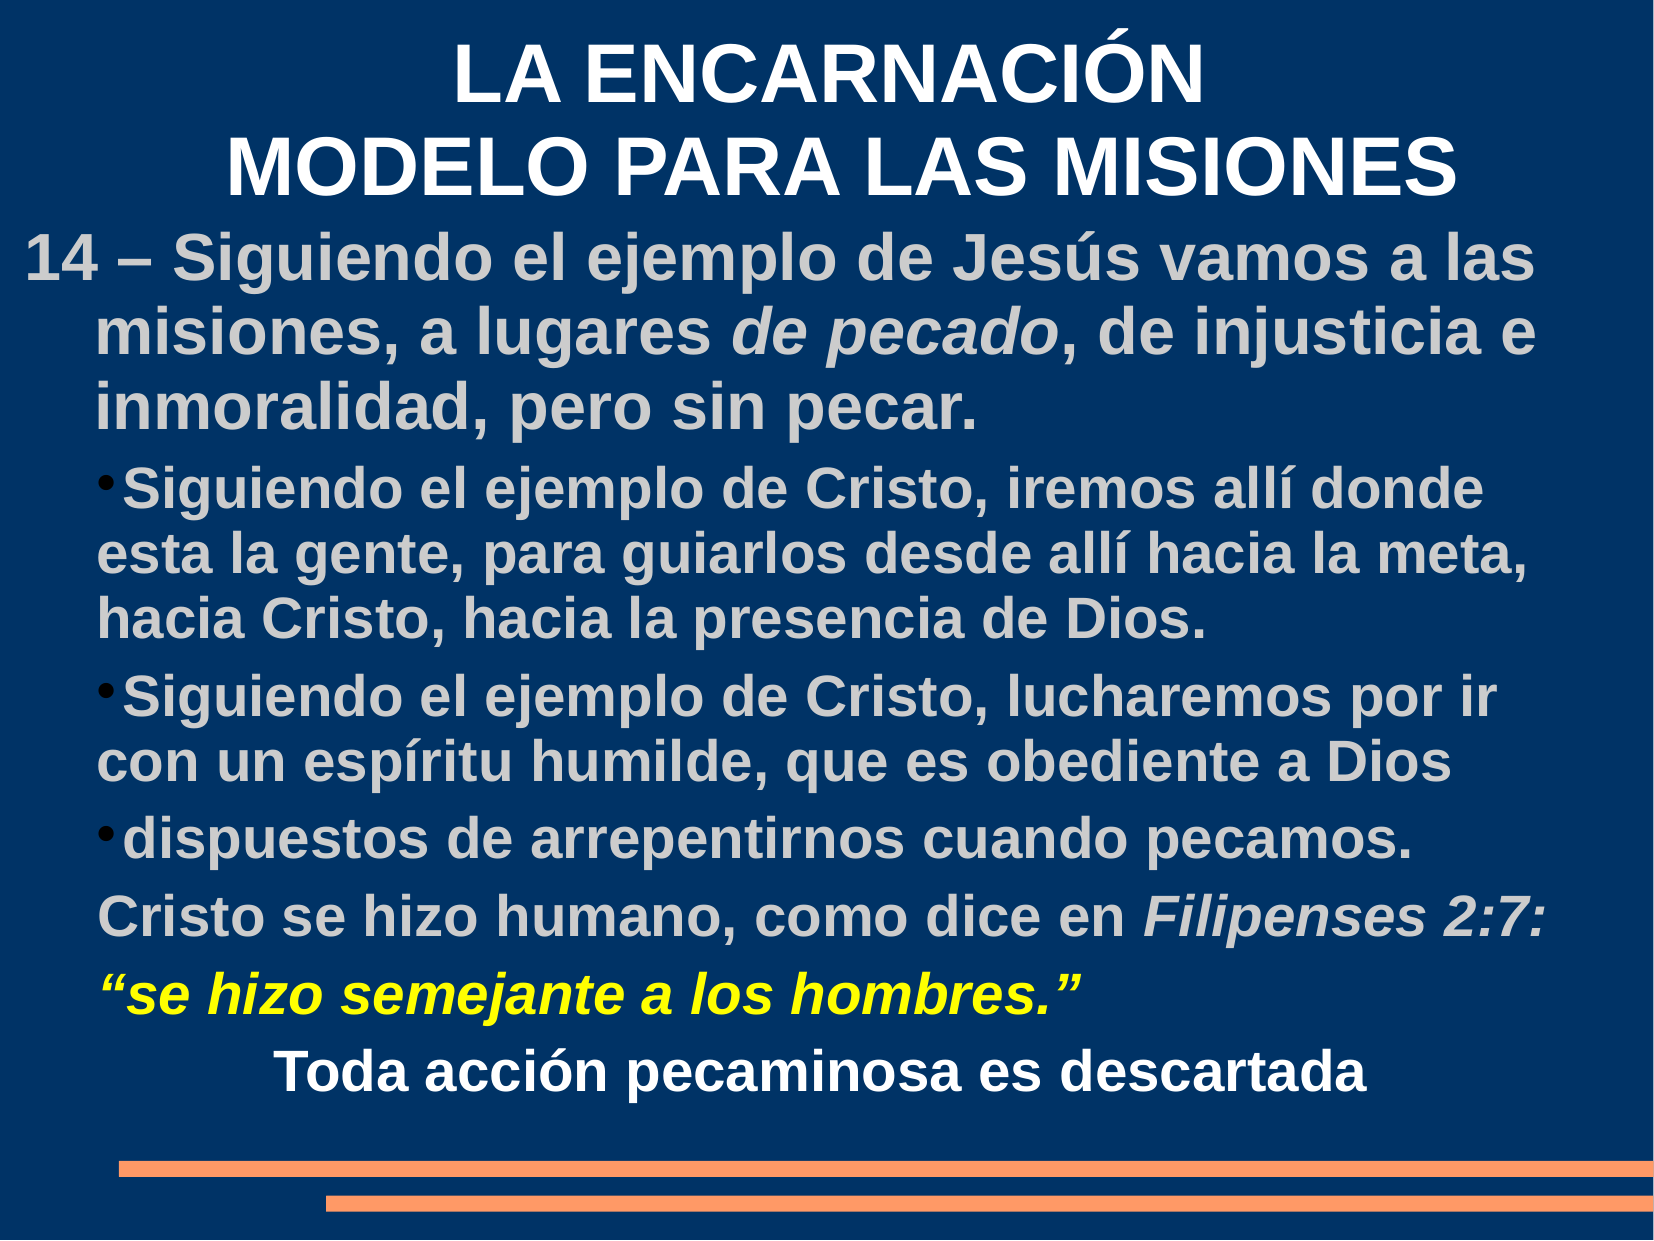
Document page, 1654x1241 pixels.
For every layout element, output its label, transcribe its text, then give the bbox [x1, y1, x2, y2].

subtitle 14 – Siguiendo el ejemplo de Jesús vamos a las misiones, a lugares de pecado, de injusticia e inmoralidad, pero sin pecar. Siguiendo el ejemplo de Cristo, iremos allí donde esta la gente, para guiarlos desde allí hacia la meta, hacia Cristo, hacia la presencia de Dios. Siguiendo el ejemplo de Cristo, lucharemos por ir con un espíritu humilde, que es obediente a Dios dispuestos de arrepentirnos cuando pecamos. Cristo se hizo humano, como dice en Filipenses 2:7: “se hizo semejante a los hombres.” Toda acción pecaminosa es descartada [23, 222, 1619, 1099]
title LA ENCARNACIÓN MODELO PARA LAS MISIONES [23, 0, 1619, 222]
